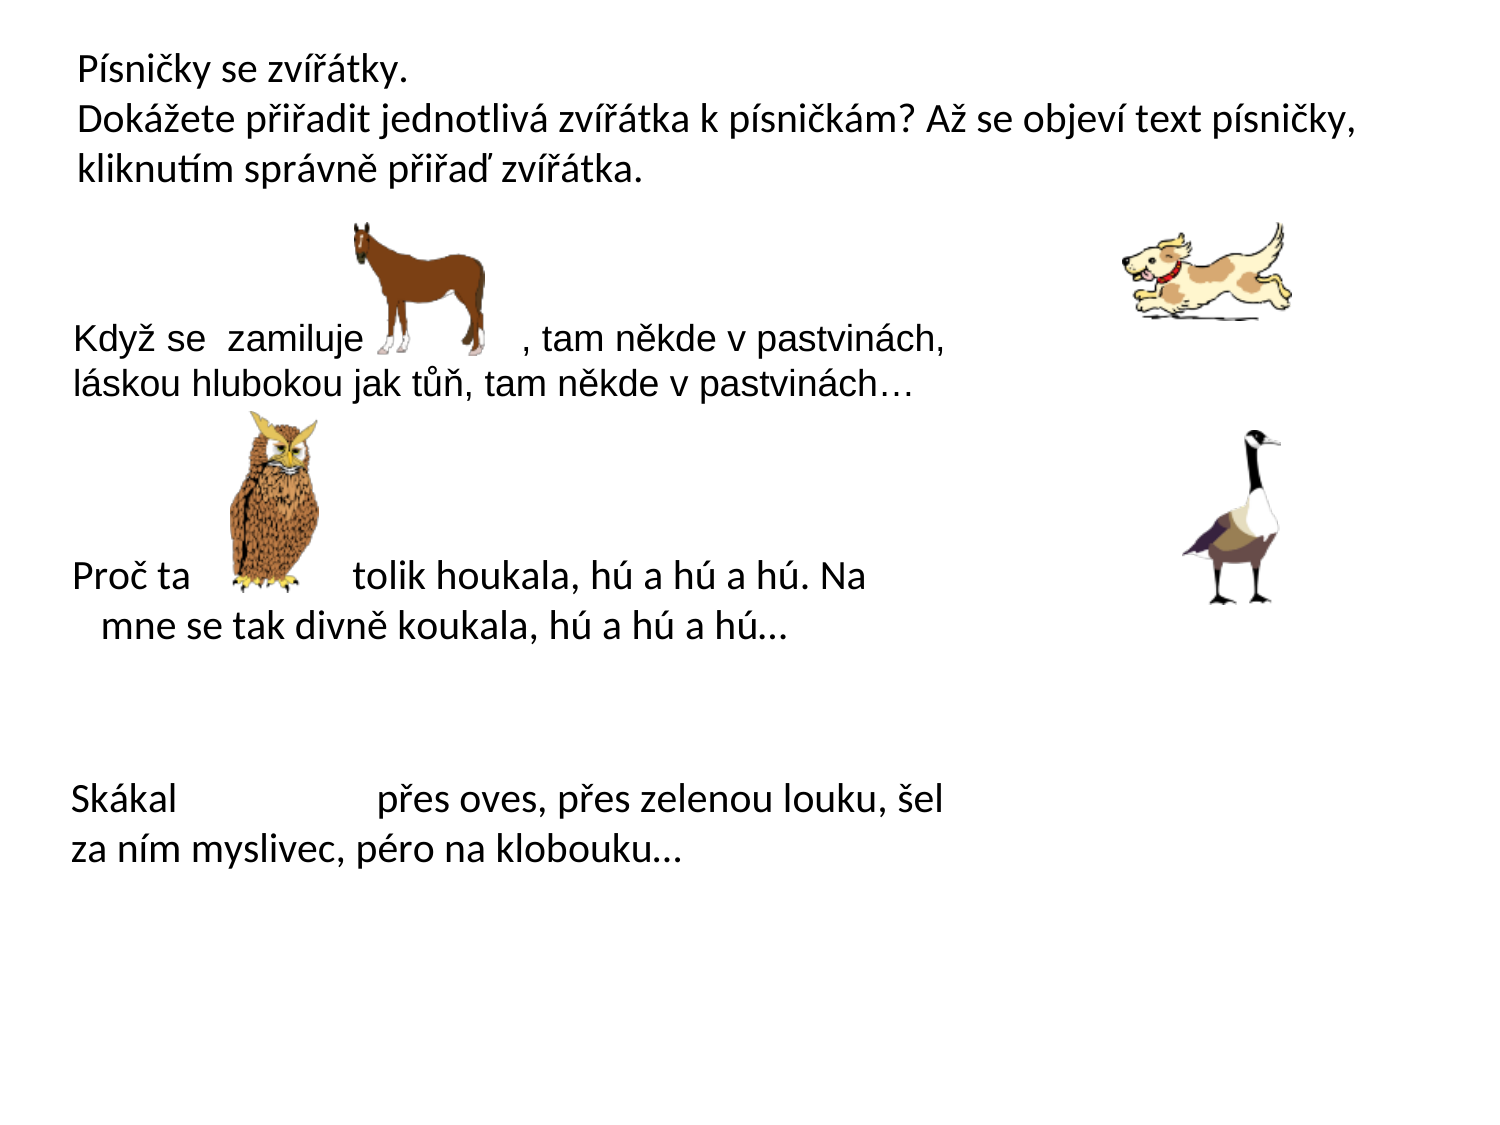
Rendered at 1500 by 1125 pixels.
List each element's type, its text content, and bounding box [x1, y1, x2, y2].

picture [354, 222, 485, 356]
text_box Skákal přes oves, přes zelenou louku, šel za ním myslivec, péro na klobouku… [55, 762, 990, 879]
text_box Proč ta tolik houkala, hú a hú a hú. Na mne se tak divně koukala, hú a hú a hú… [9, 539, 1038, 706]
text_box Když se zamiluje , tam někde v pastvinách, láskou hlubokou jak tůň, tam někde v pastvinách… [5, 305, 962, 412]
text_box Písničky se zvířátky. Dokážete přiřadit jednotlivá zvířátka k písničkám? Až se objeví text písničky, kliknutím správně přiřaď zvířátka. [62, 32, 1383, 199]
picture [230, 411, 319, 593]
picture [1122, 222, 1292, 321]
picture [1182, 430, 1281, 605]
